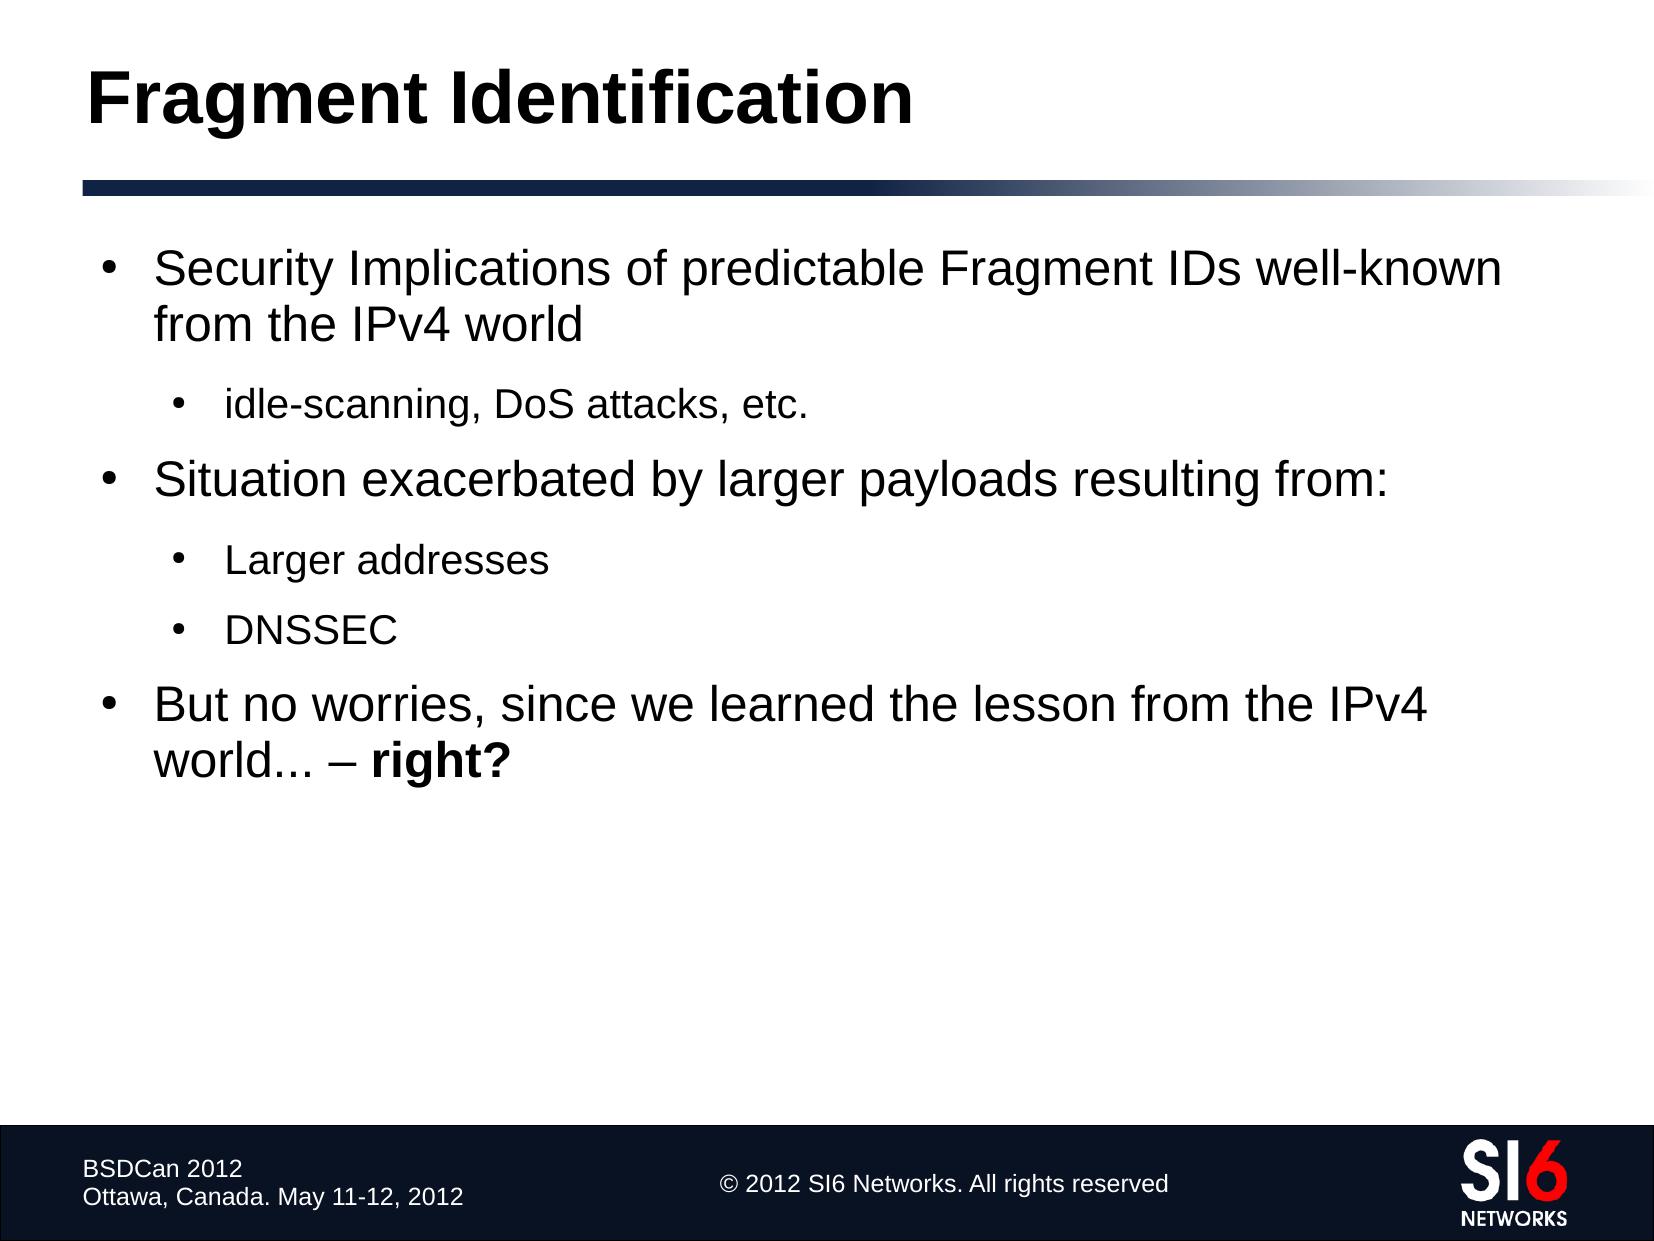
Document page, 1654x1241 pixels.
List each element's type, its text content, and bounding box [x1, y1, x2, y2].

list Security Implications of predictable Fragment IDs well-known from the IPv4 world idle-scanning, DoS attacks, etc. Situation exacerbated by larger payloads resulting from: Larger addresses DNSSEC But no worries, since we learned the lesson from the IPv4 world... – right? [82, 240, 1571, 1059]
picture [1461, 1139, 1567, 1226]
title Fragment Identification [86, 30, 1576, 166]
